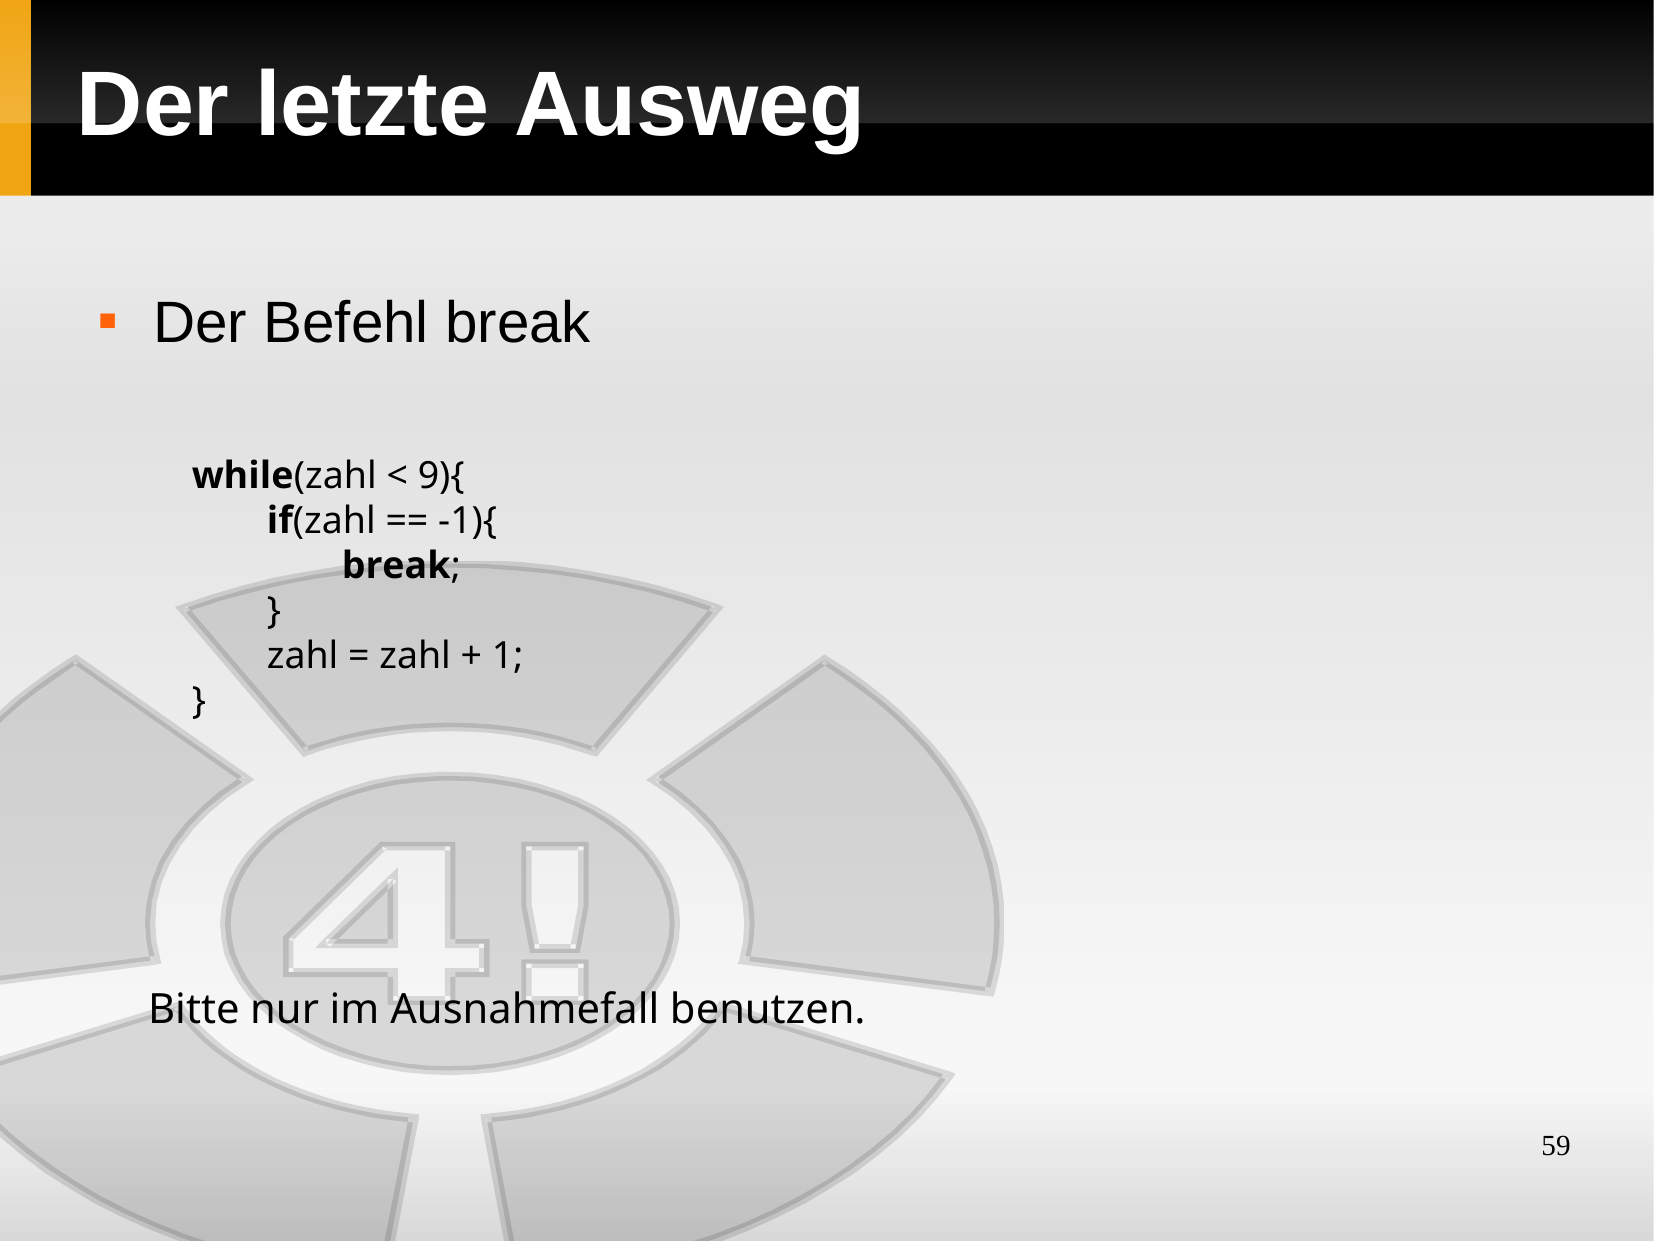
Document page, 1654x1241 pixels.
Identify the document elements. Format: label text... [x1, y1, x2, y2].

text_box Bitte nur im Ausnahmefall benutzen. [133, 974, 1034, 1040]
text_box while(zahl < 9){ if(zahl == -1){ break; } zahl = zahl + 1; } [177, 442, 1028, 729]
title Der letzte Ausweg [76, 7, 1565, 200]
list Der Befehl break [82, 290, 1571, 414]
picture [0, 0, 1654, 1241]
